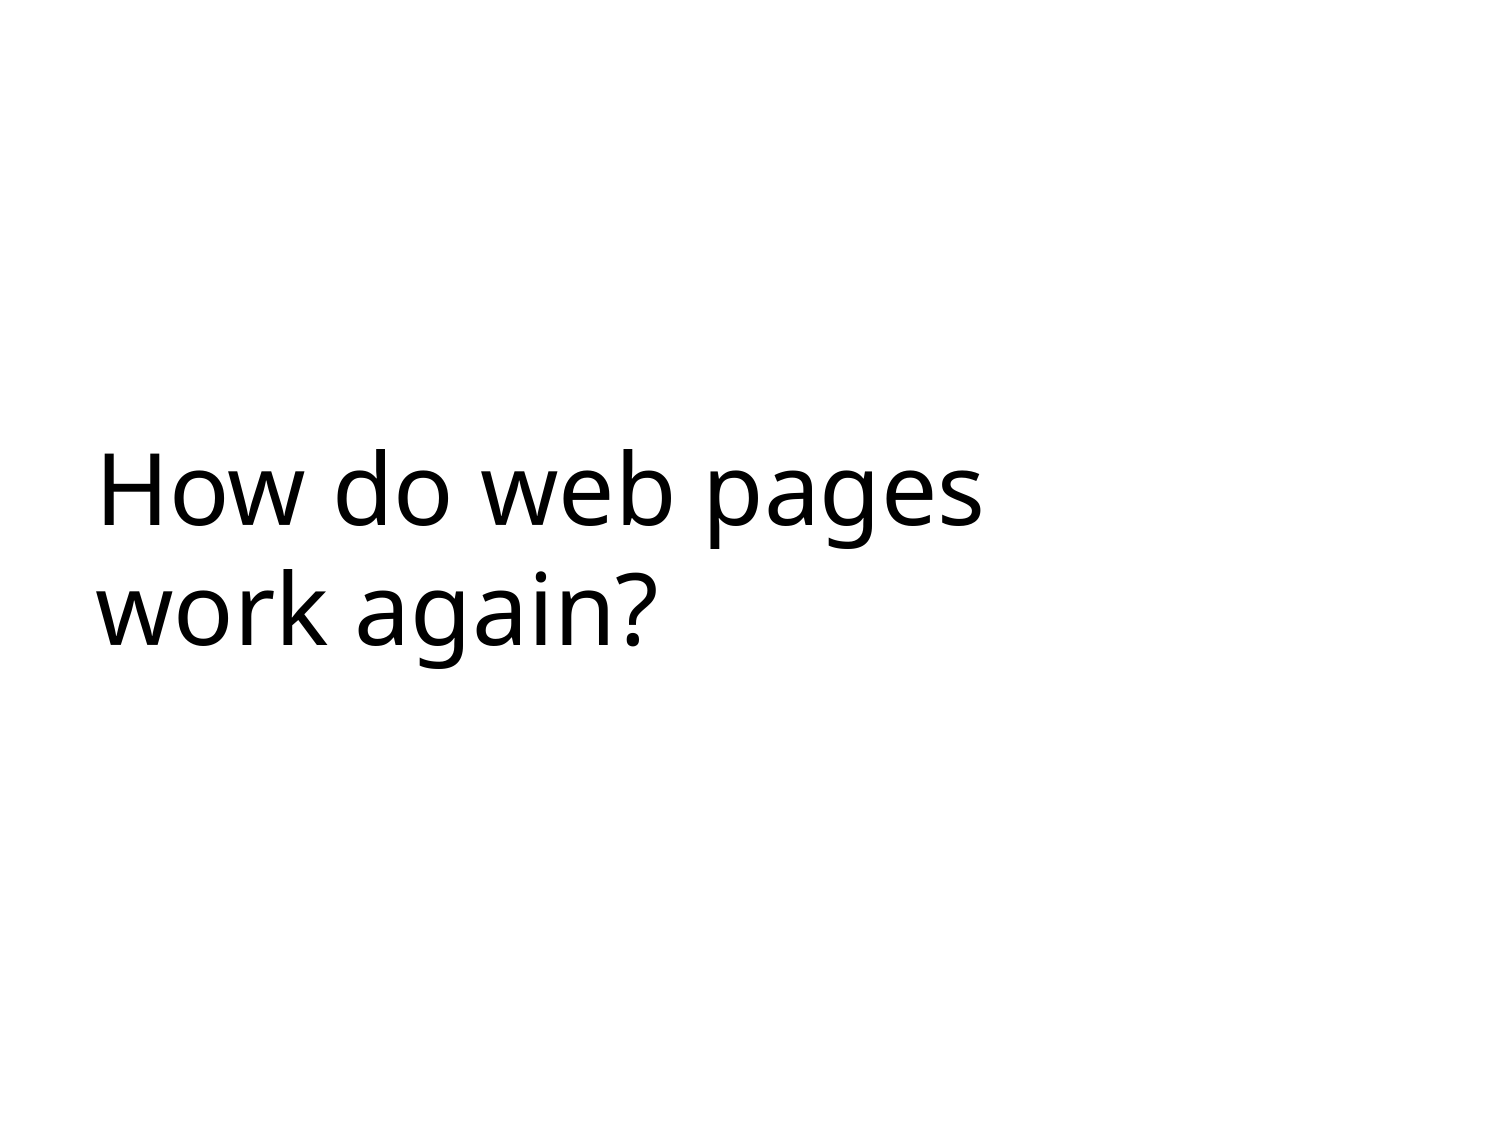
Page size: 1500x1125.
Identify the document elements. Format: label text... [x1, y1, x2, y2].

title How do web pages work again? [80, 98, 1125, 994]
